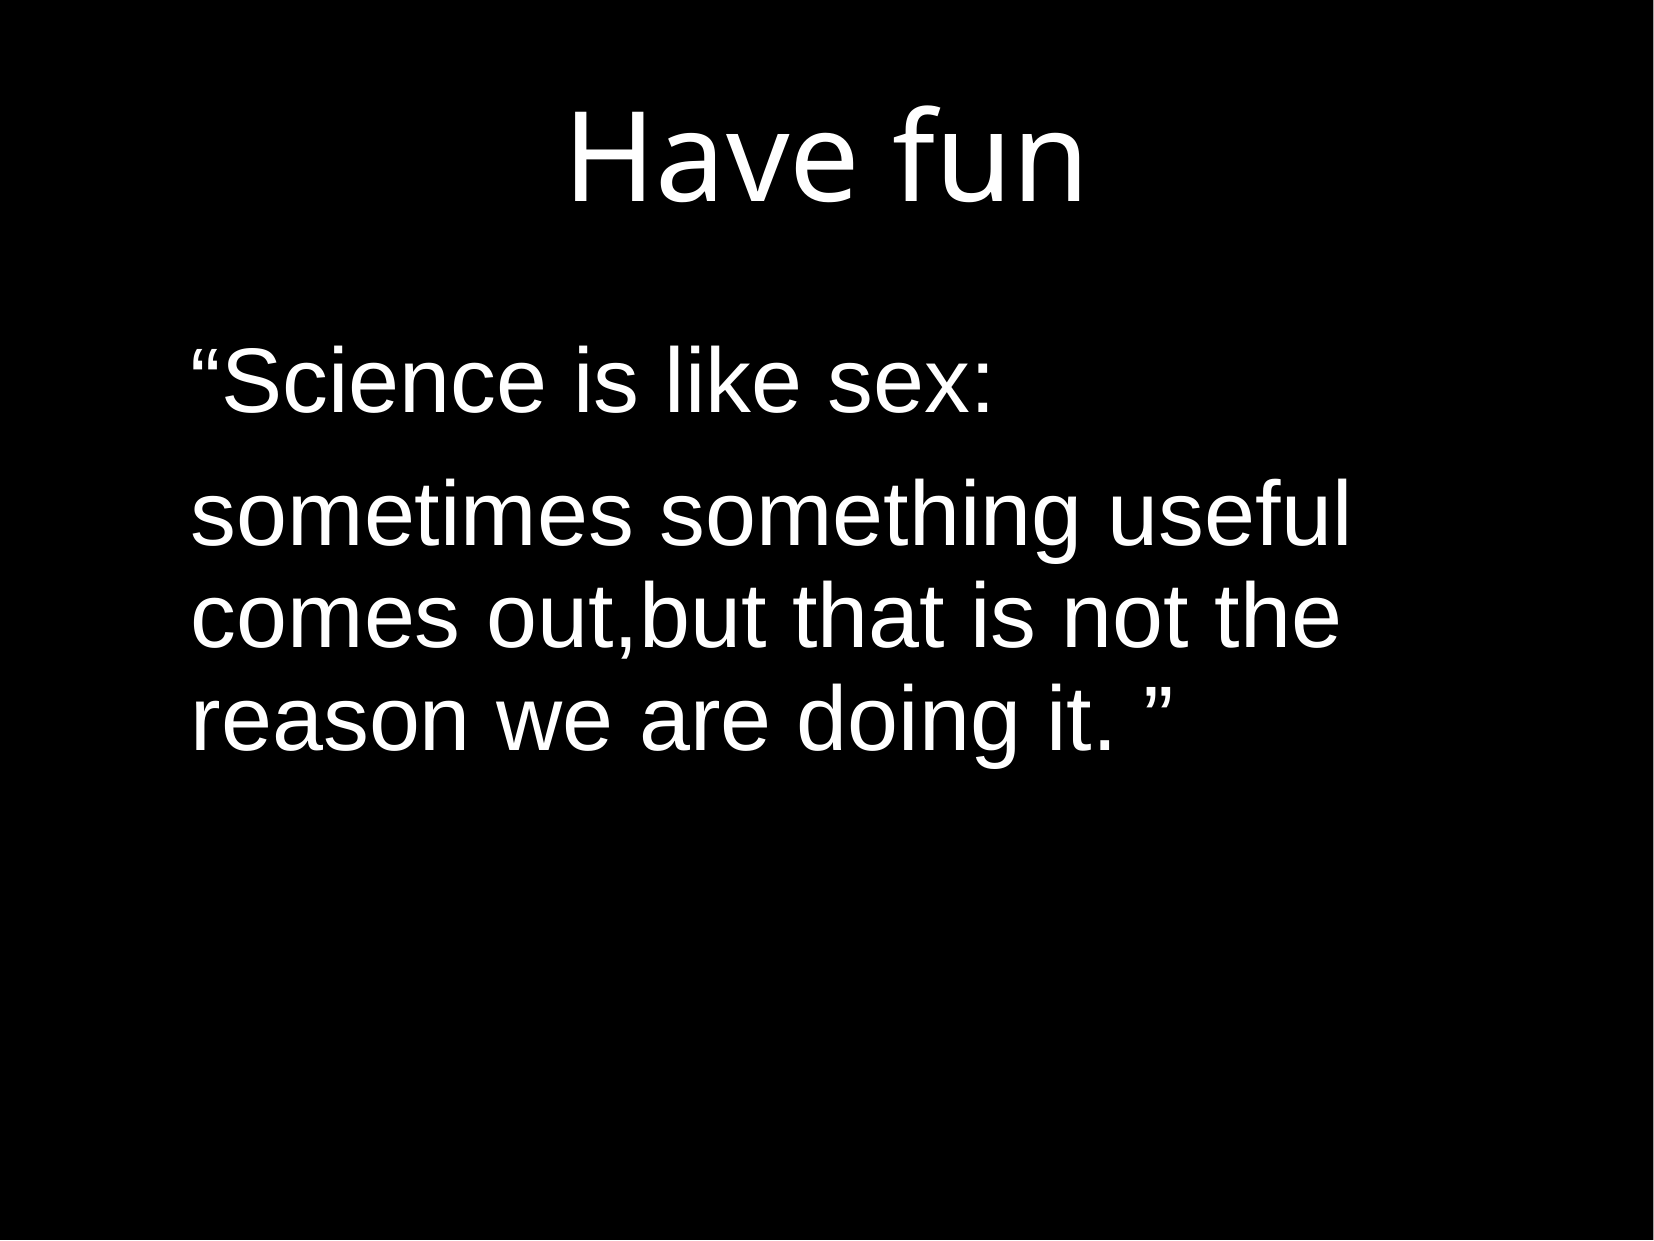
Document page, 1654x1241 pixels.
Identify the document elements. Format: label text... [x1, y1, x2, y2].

title Have fun [82, 49, 1571, 257]
list “Science is like sex: sometimes something useful comes out,but that is not the reason we are doing it. ” [120, 330, 1448, 985]
